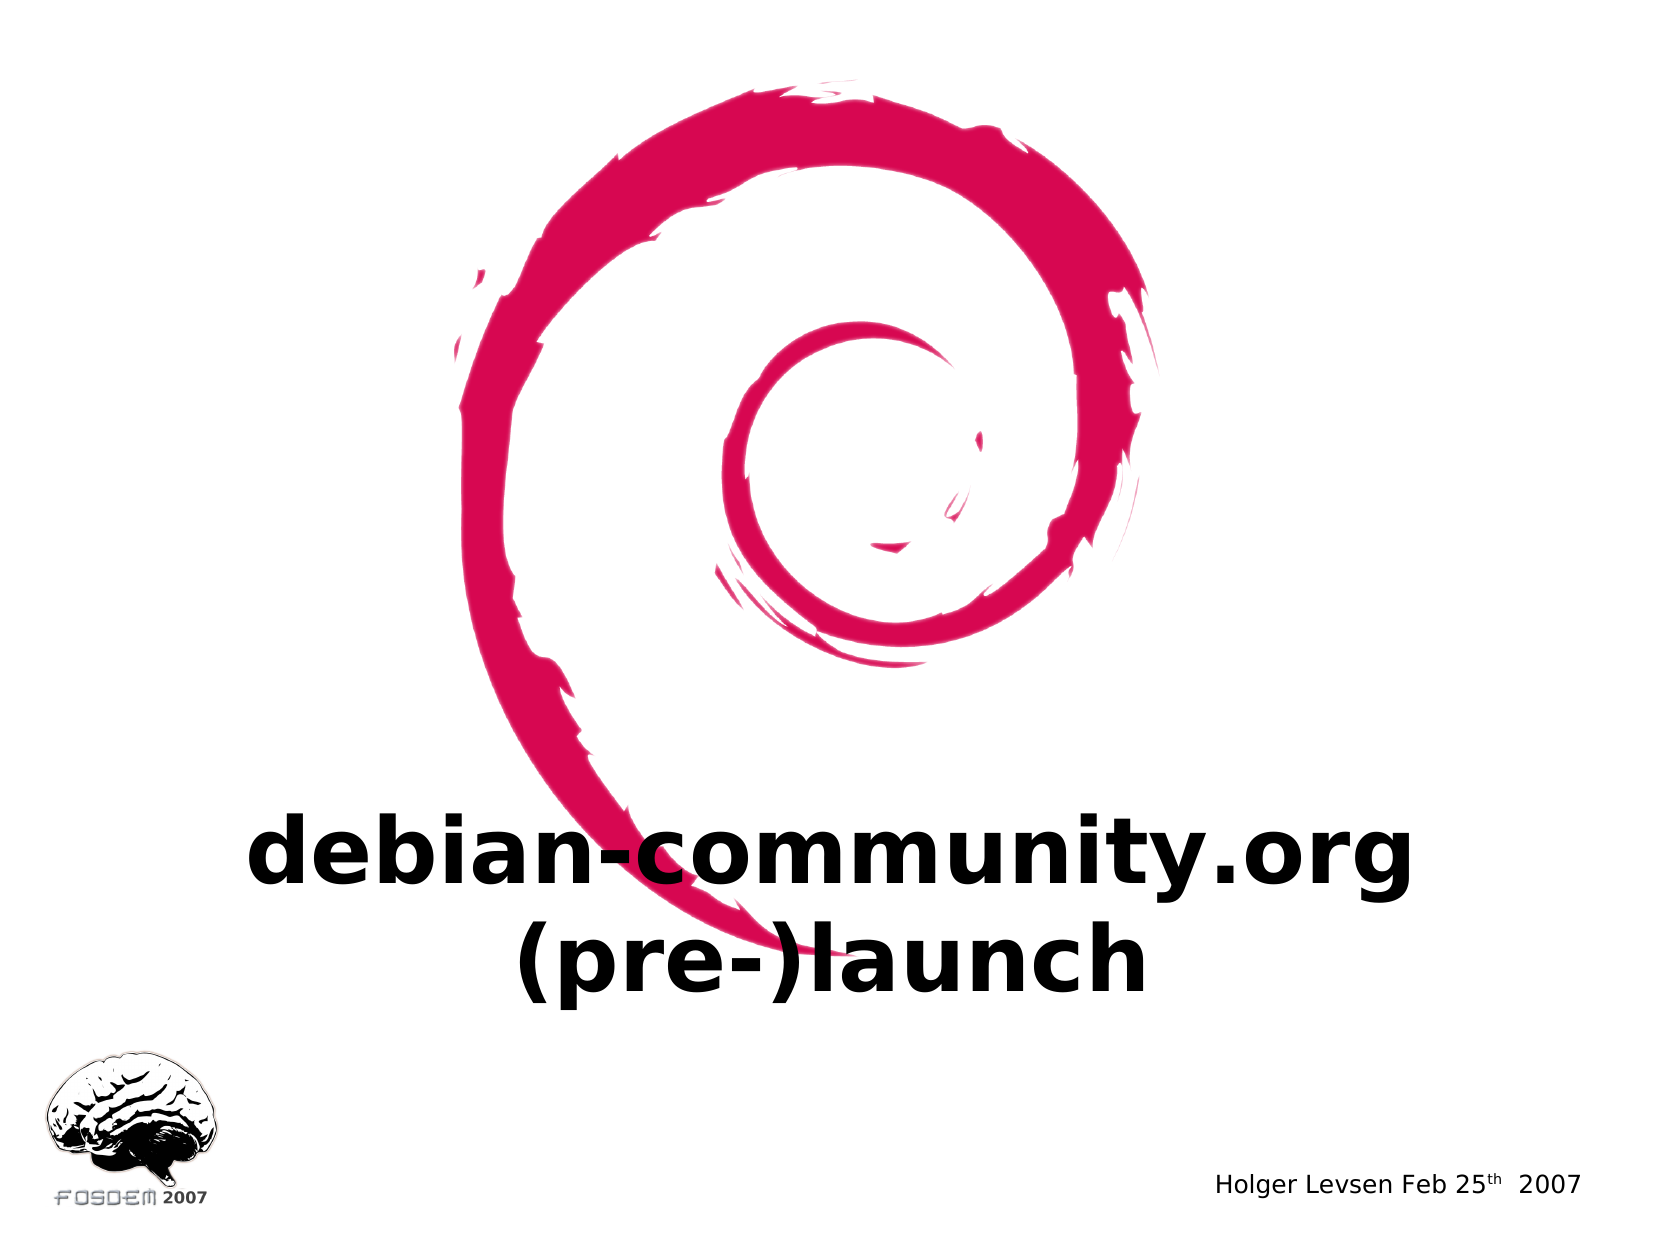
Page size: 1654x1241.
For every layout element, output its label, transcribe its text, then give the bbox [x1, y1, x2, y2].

title debian-community.org (pre-)launch [125, 787, 1538, 1025]
picture [447, 74, 1163, 787]
picture [37, 1049, 226, 1211]
text_box Holger Levsen Feb 25th 2007 [1200, 1162, 1613, 1209]
